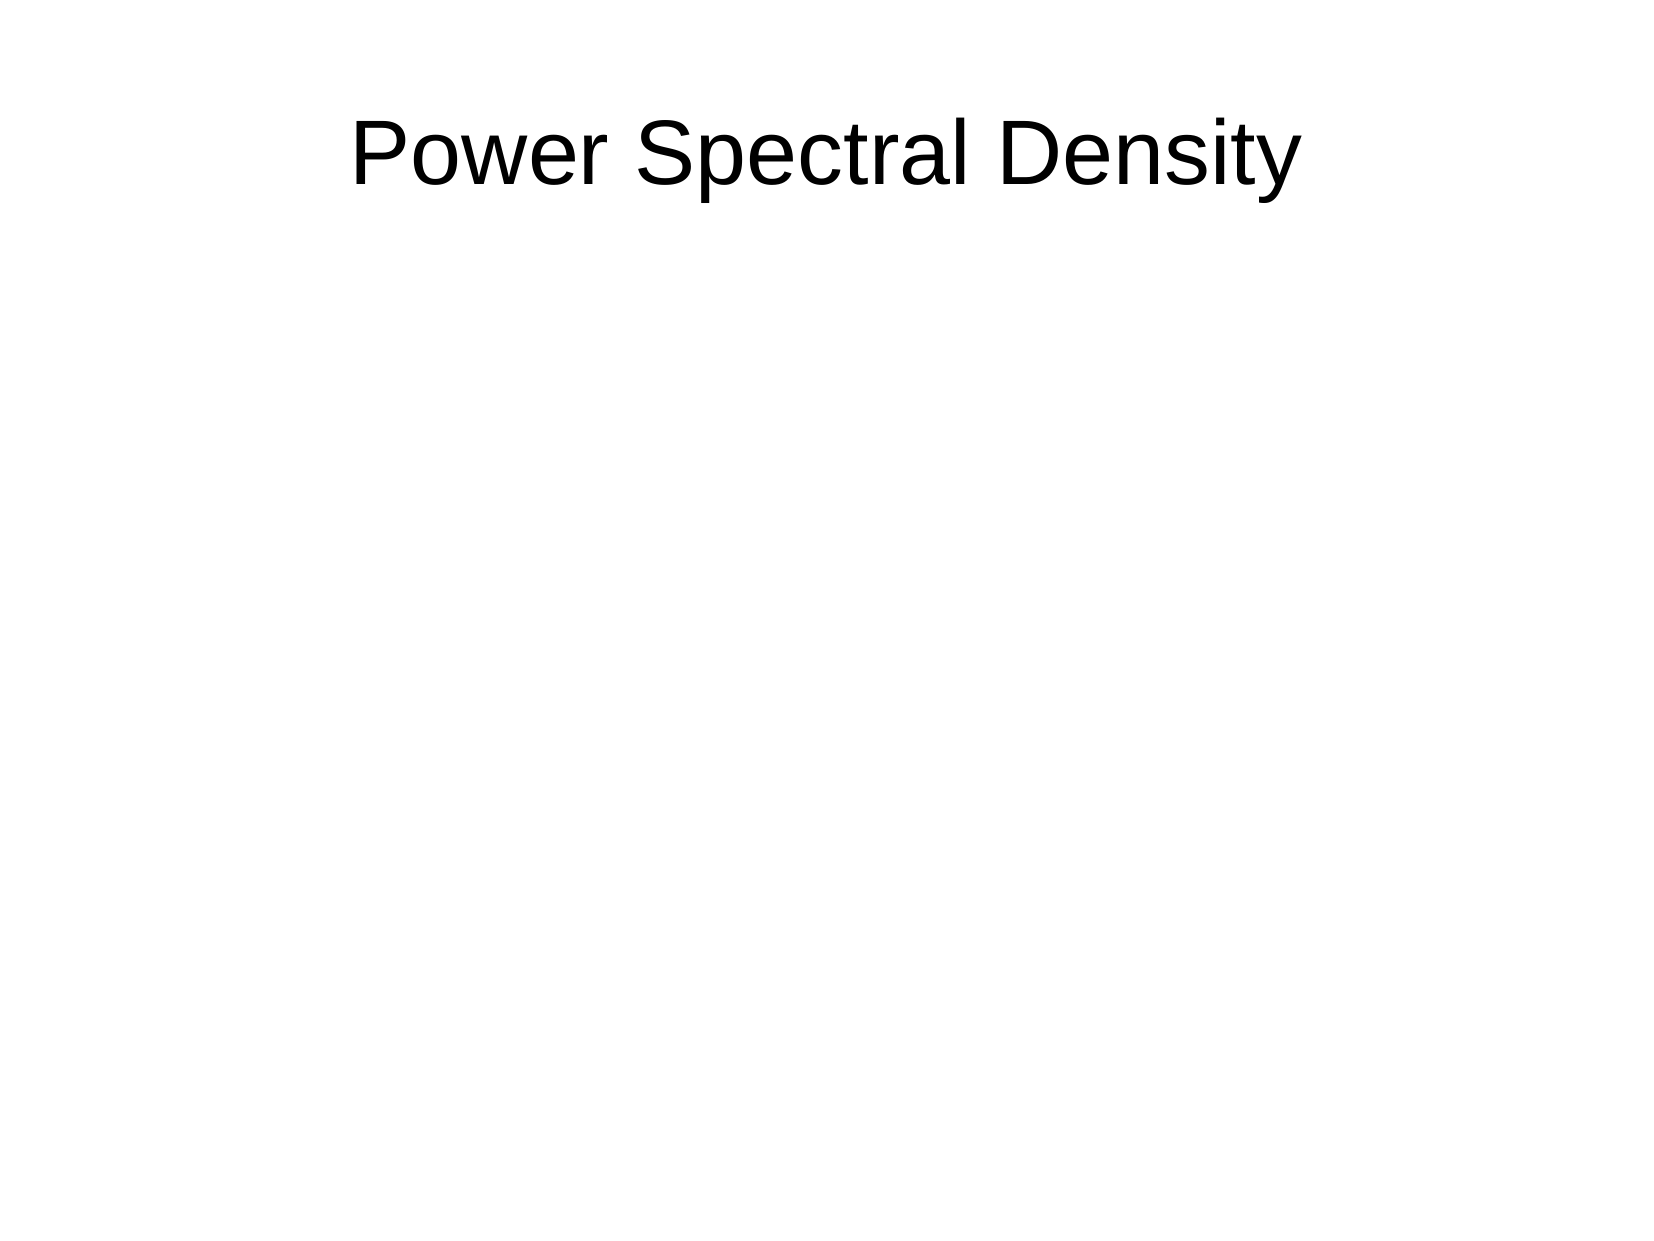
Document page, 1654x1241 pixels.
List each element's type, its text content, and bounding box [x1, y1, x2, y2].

title Power Spectral Density [82, 49, 1571, 257]
